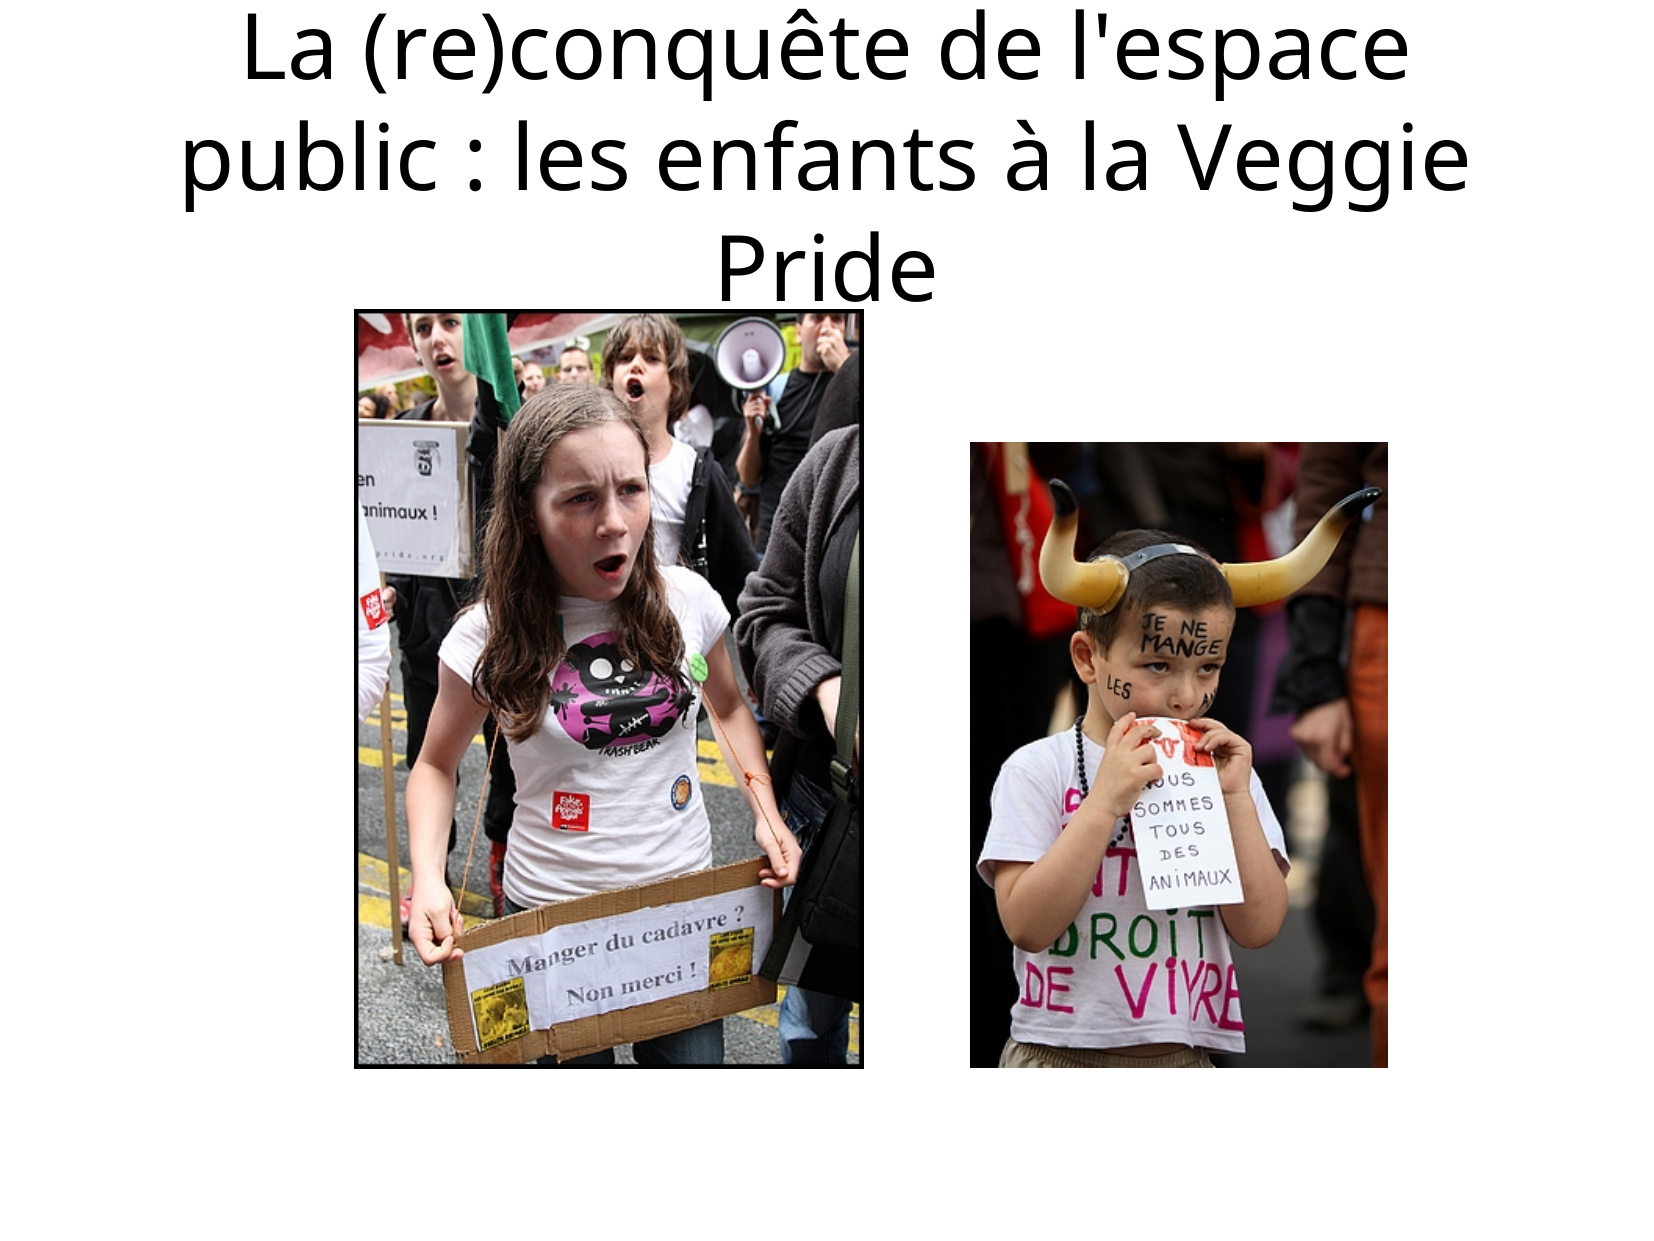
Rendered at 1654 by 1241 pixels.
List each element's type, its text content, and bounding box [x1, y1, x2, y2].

title La (re)conquête de l'espace public : les enfants à la Veggie Pride [82, 41, 1571, 265]
picture [970, 442, 1388, 1068]
picture [354, 309, 864, 1070]
